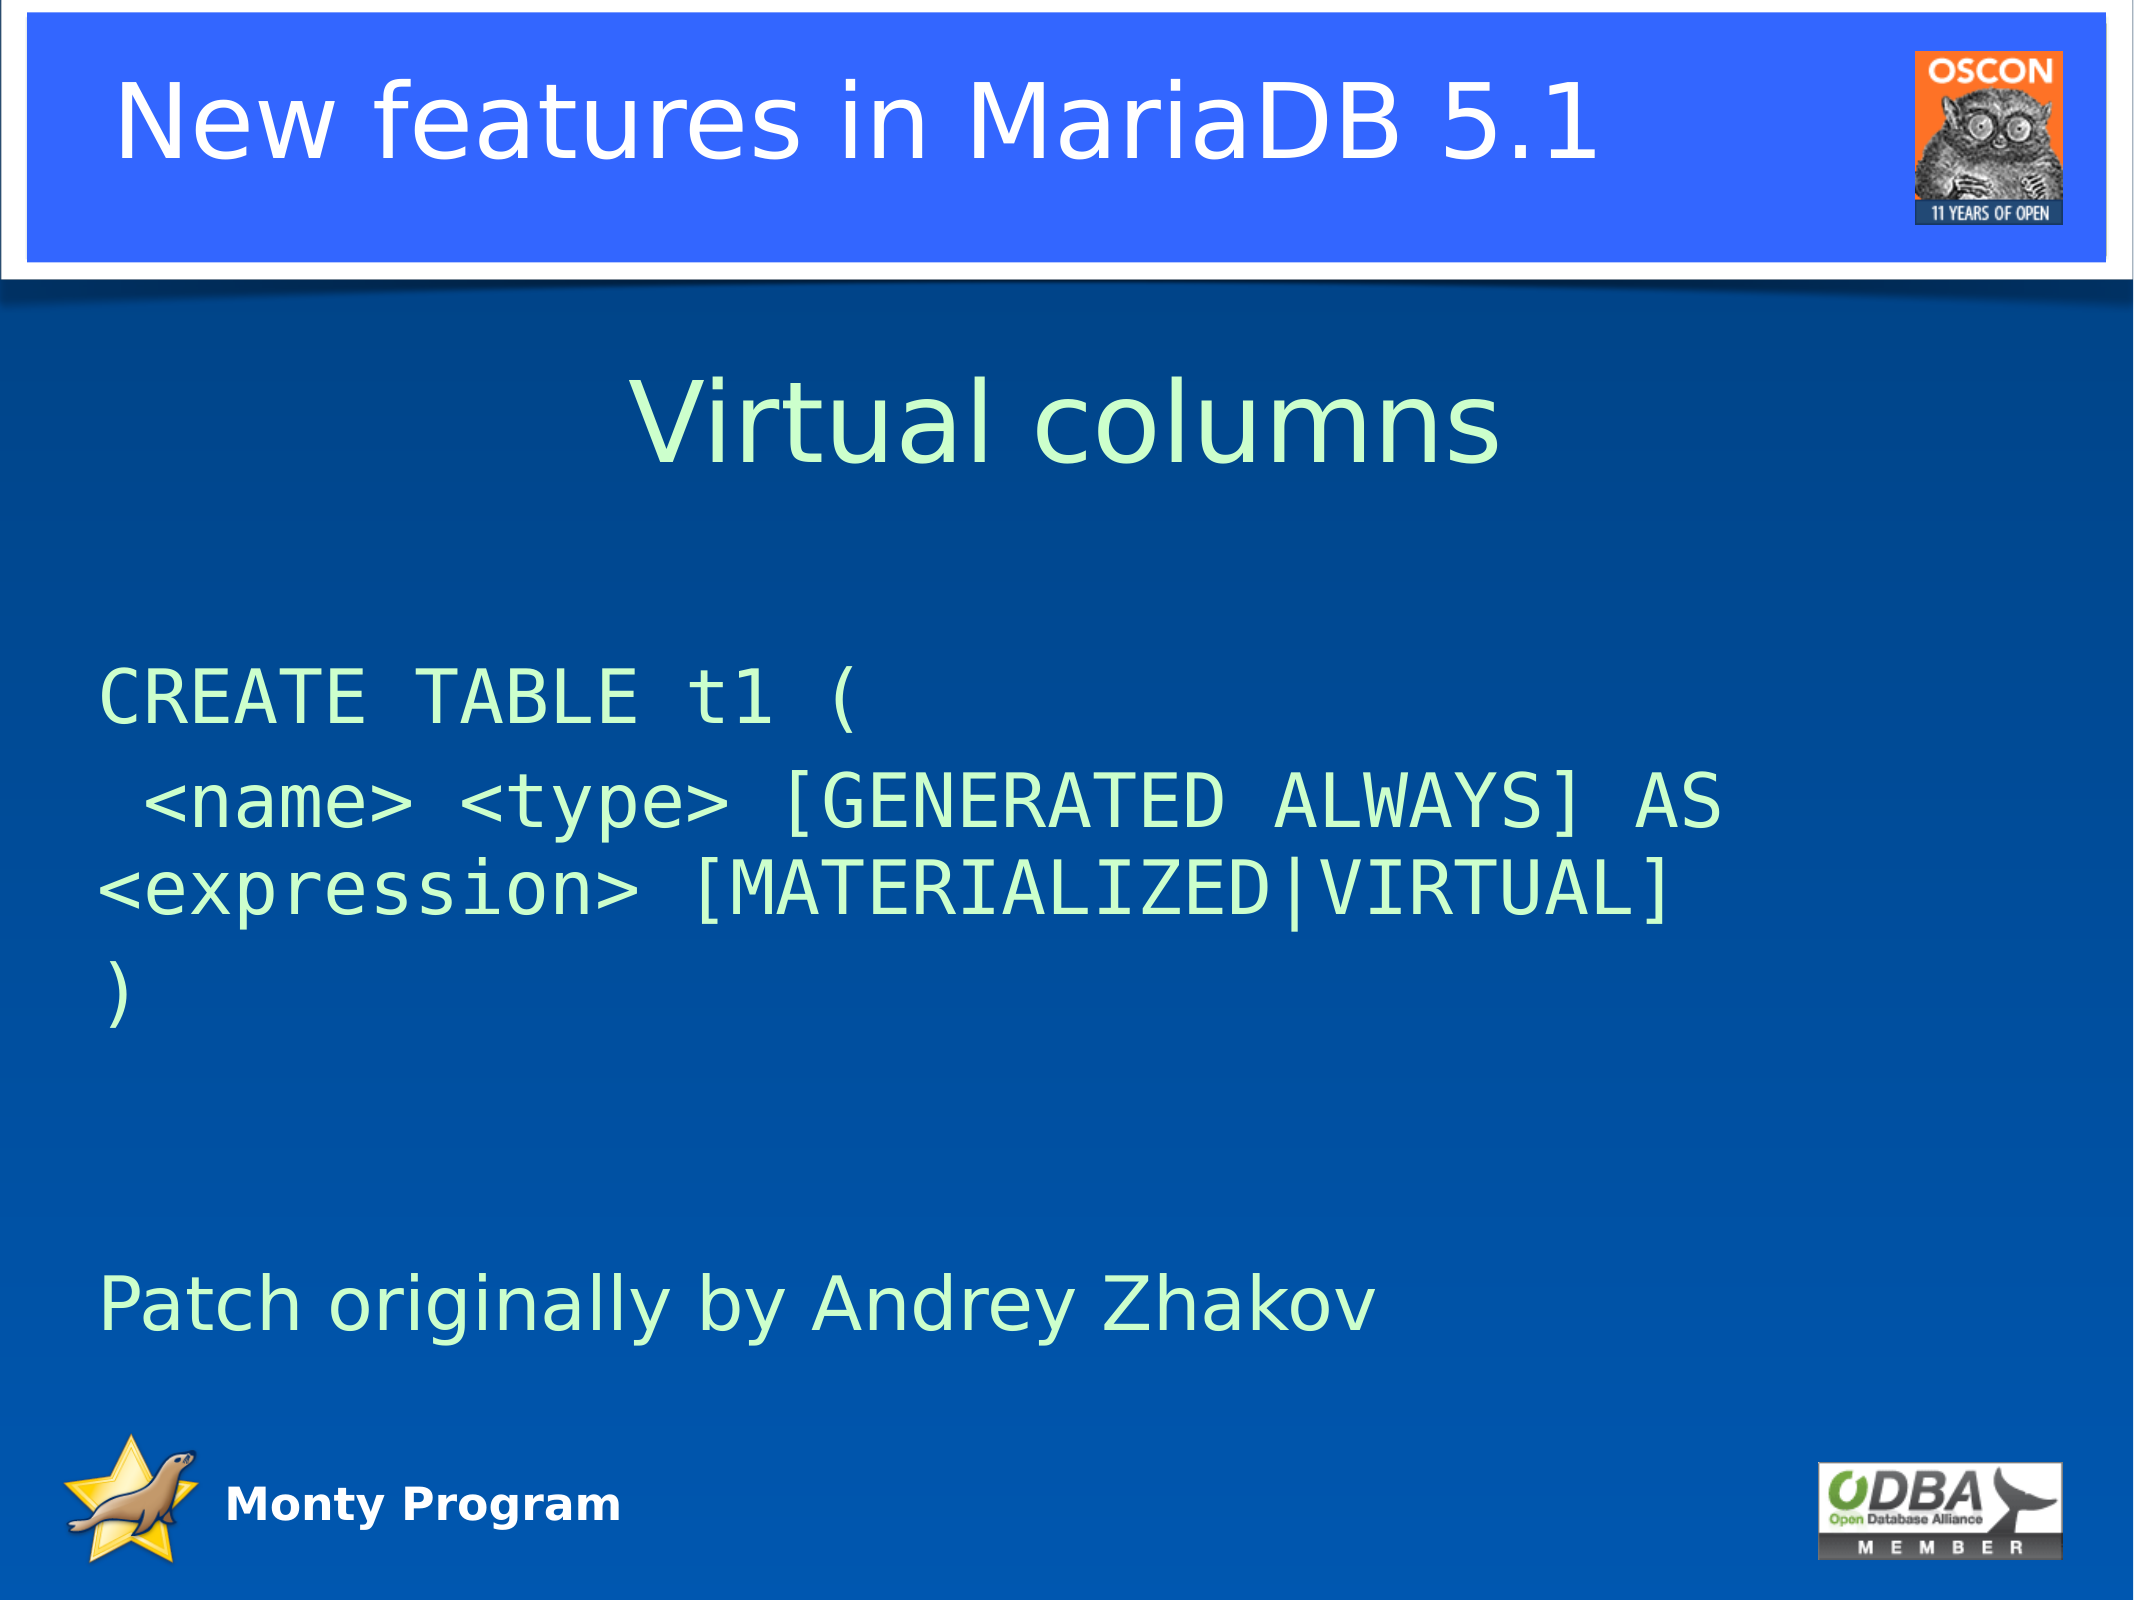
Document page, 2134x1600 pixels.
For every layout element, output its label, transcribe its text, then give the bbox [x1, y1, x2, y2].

picture [1818, 1462, 2063, 1560]
list Virtual columns CREATE TABLE t1 ( <name> <type> [GENERATED ALWAYS] AS <expression> [MATERIALIZED|VIRTUAL] ) Patch originally by Andrey Zhakov [89, 349, 2053, 1540]
picture [0, 0, 2134, 313]
picture [60, 1428, 203, 1571]
title New features in MariaDB 5.1 [104, 29, 2067, 217]
